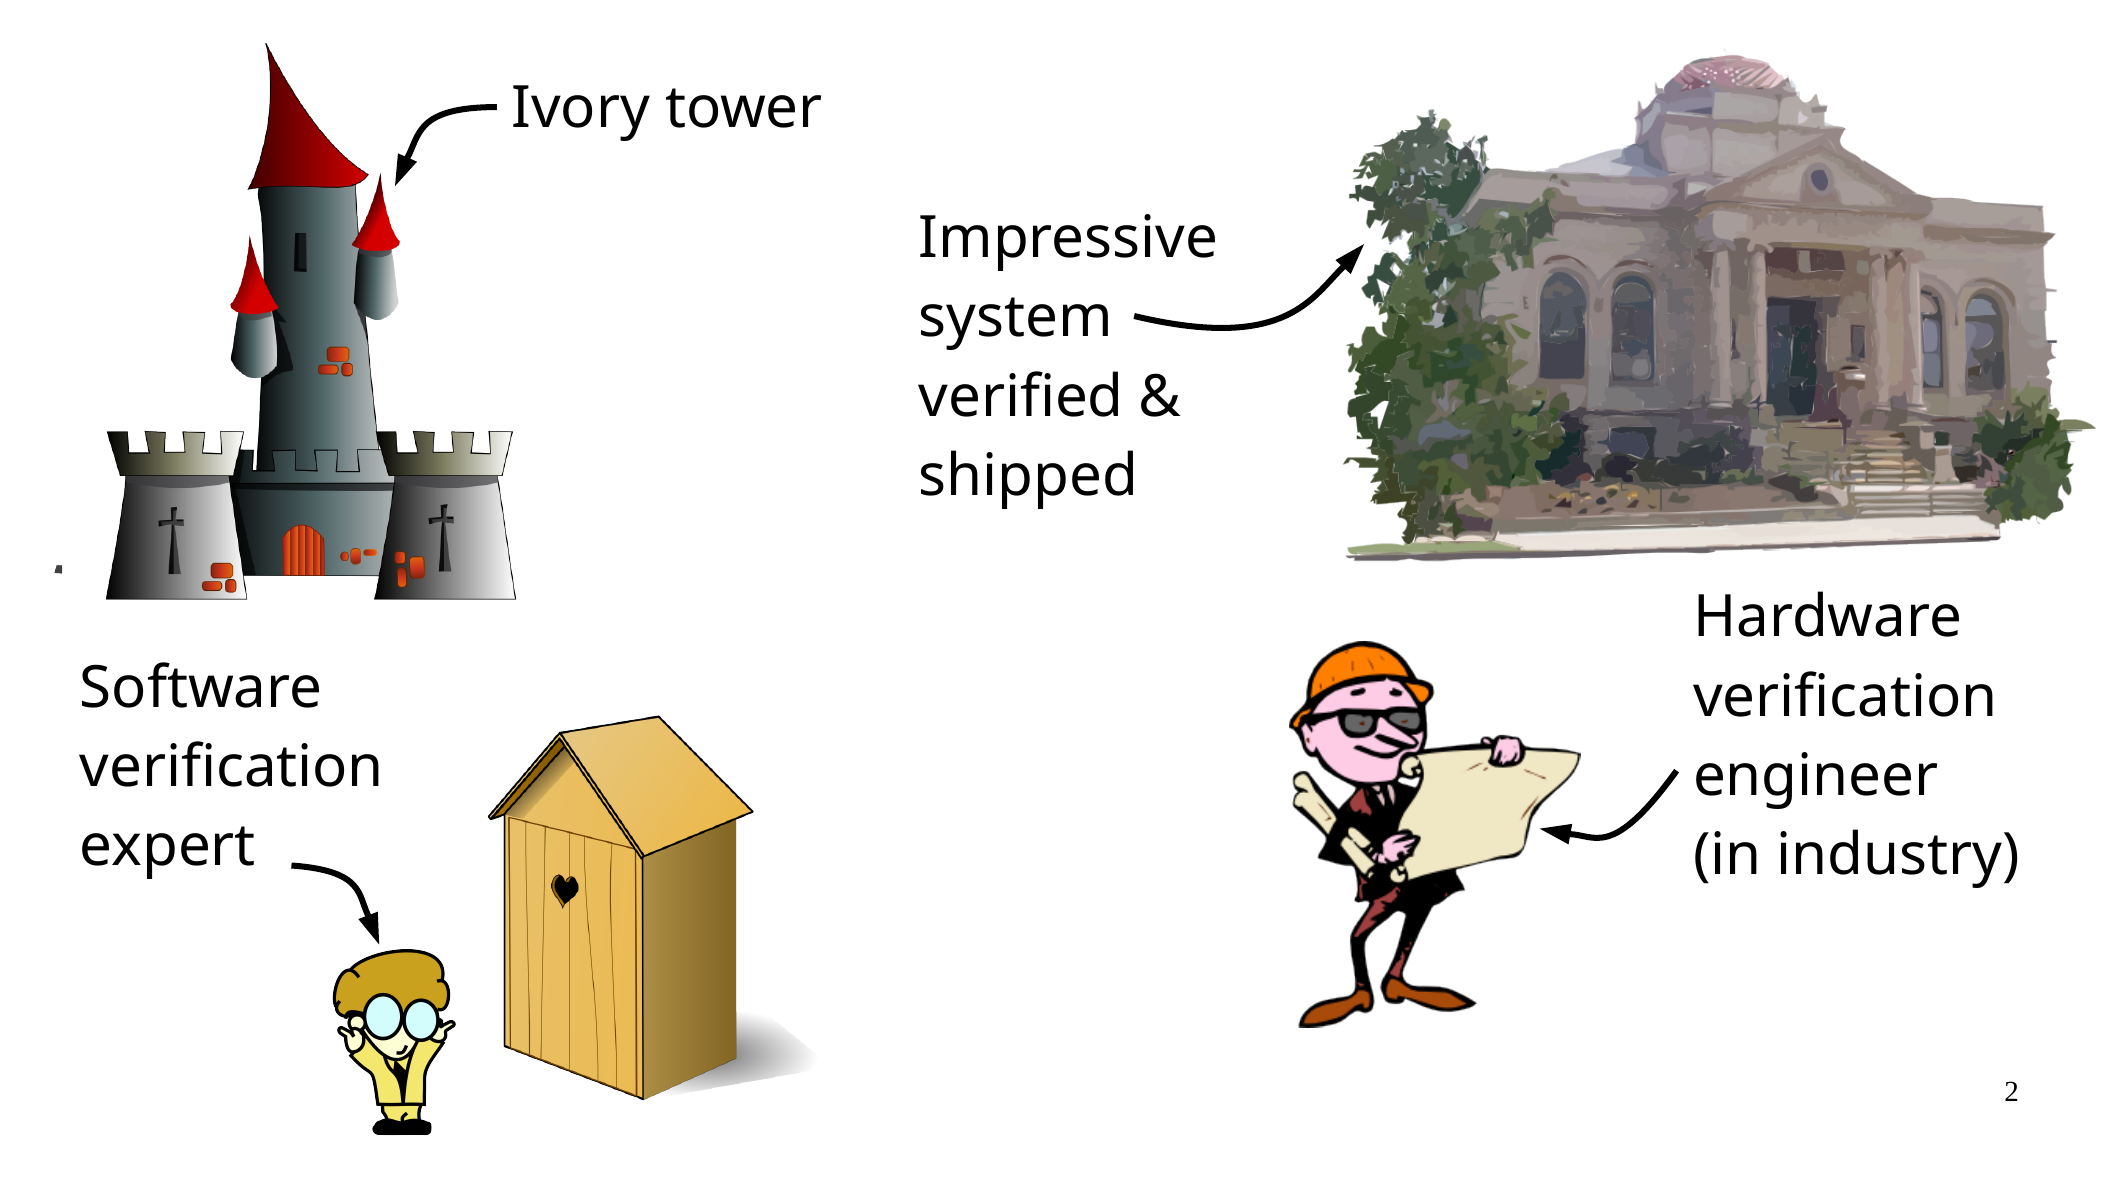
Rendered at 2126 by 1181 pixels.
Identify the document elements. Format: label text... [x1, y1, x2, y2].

picture [1289, 641, 1581, 1028]
picture [1316, 16, 2118, 611]
text_box Software verification expert [64, 637, 448, 936]
text_box Impressive system verified & shipped [904, 187, 1287, 580]
text_box Hardware verification engineer (in industry) [1678, 567, 2062, 1054]
picture [44, 0, 835, 1139]
text_box Ivory tower [496, 57, 908, 168]
